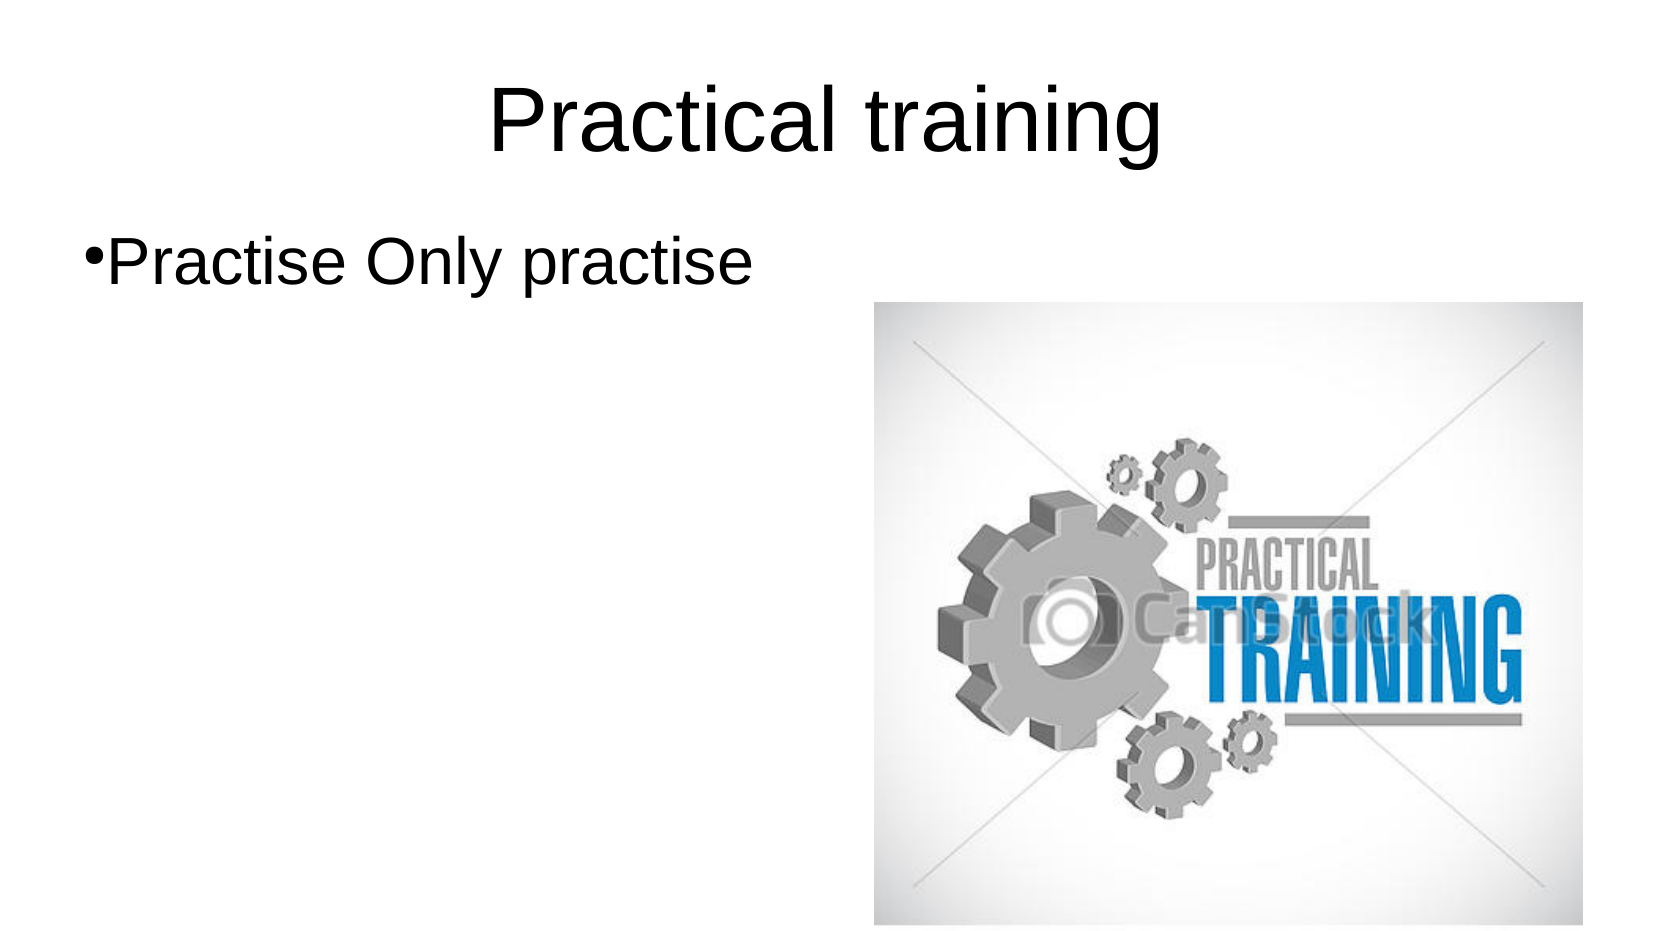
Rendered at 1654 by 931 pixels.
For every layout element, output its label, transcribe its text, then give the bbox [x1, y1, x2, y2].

list Practise Only practise [82, 217, 1571, 758]
picture [874, 302, 1583, 931]
title Practical training [82, 37, 1571, 193]
